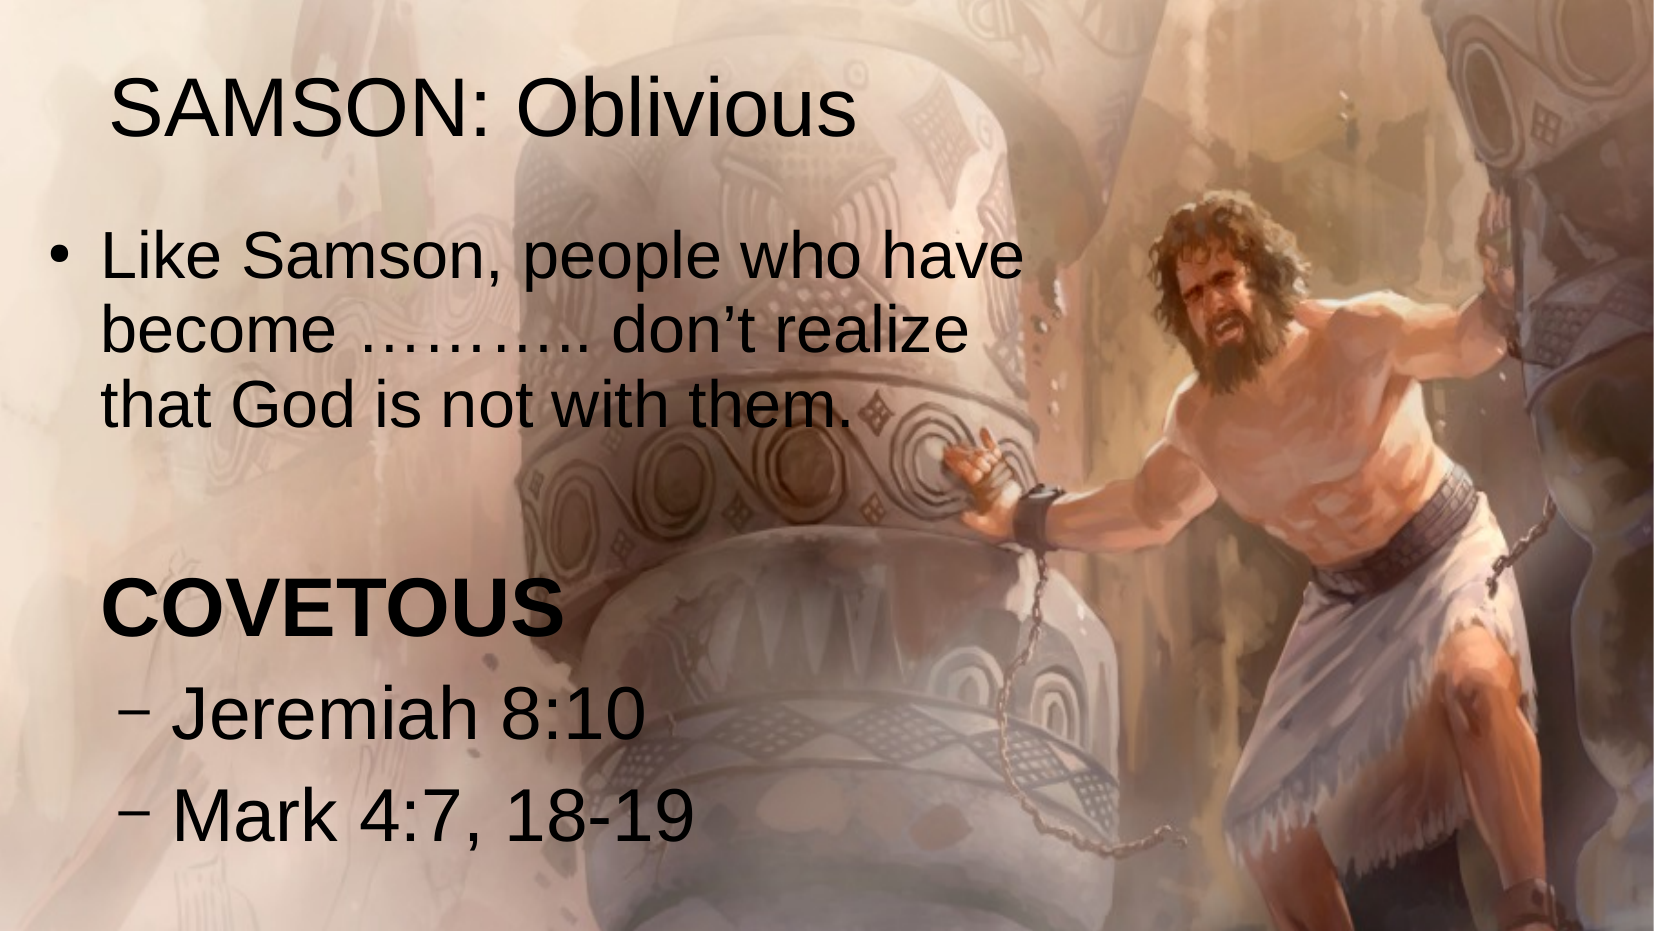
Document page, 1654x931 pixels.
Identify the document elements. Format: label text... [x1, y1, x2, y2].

title SAMSON: Oblivious [30, 30, 938, 186]
picture [0, 0, 1654, 931]
list Like Samson, people who have become ……….. don’t realize that God is not with them. COVETOUS Jeremiah 8:10 Mark 4:7, 18-19 [30, 217, 1051, 931]
